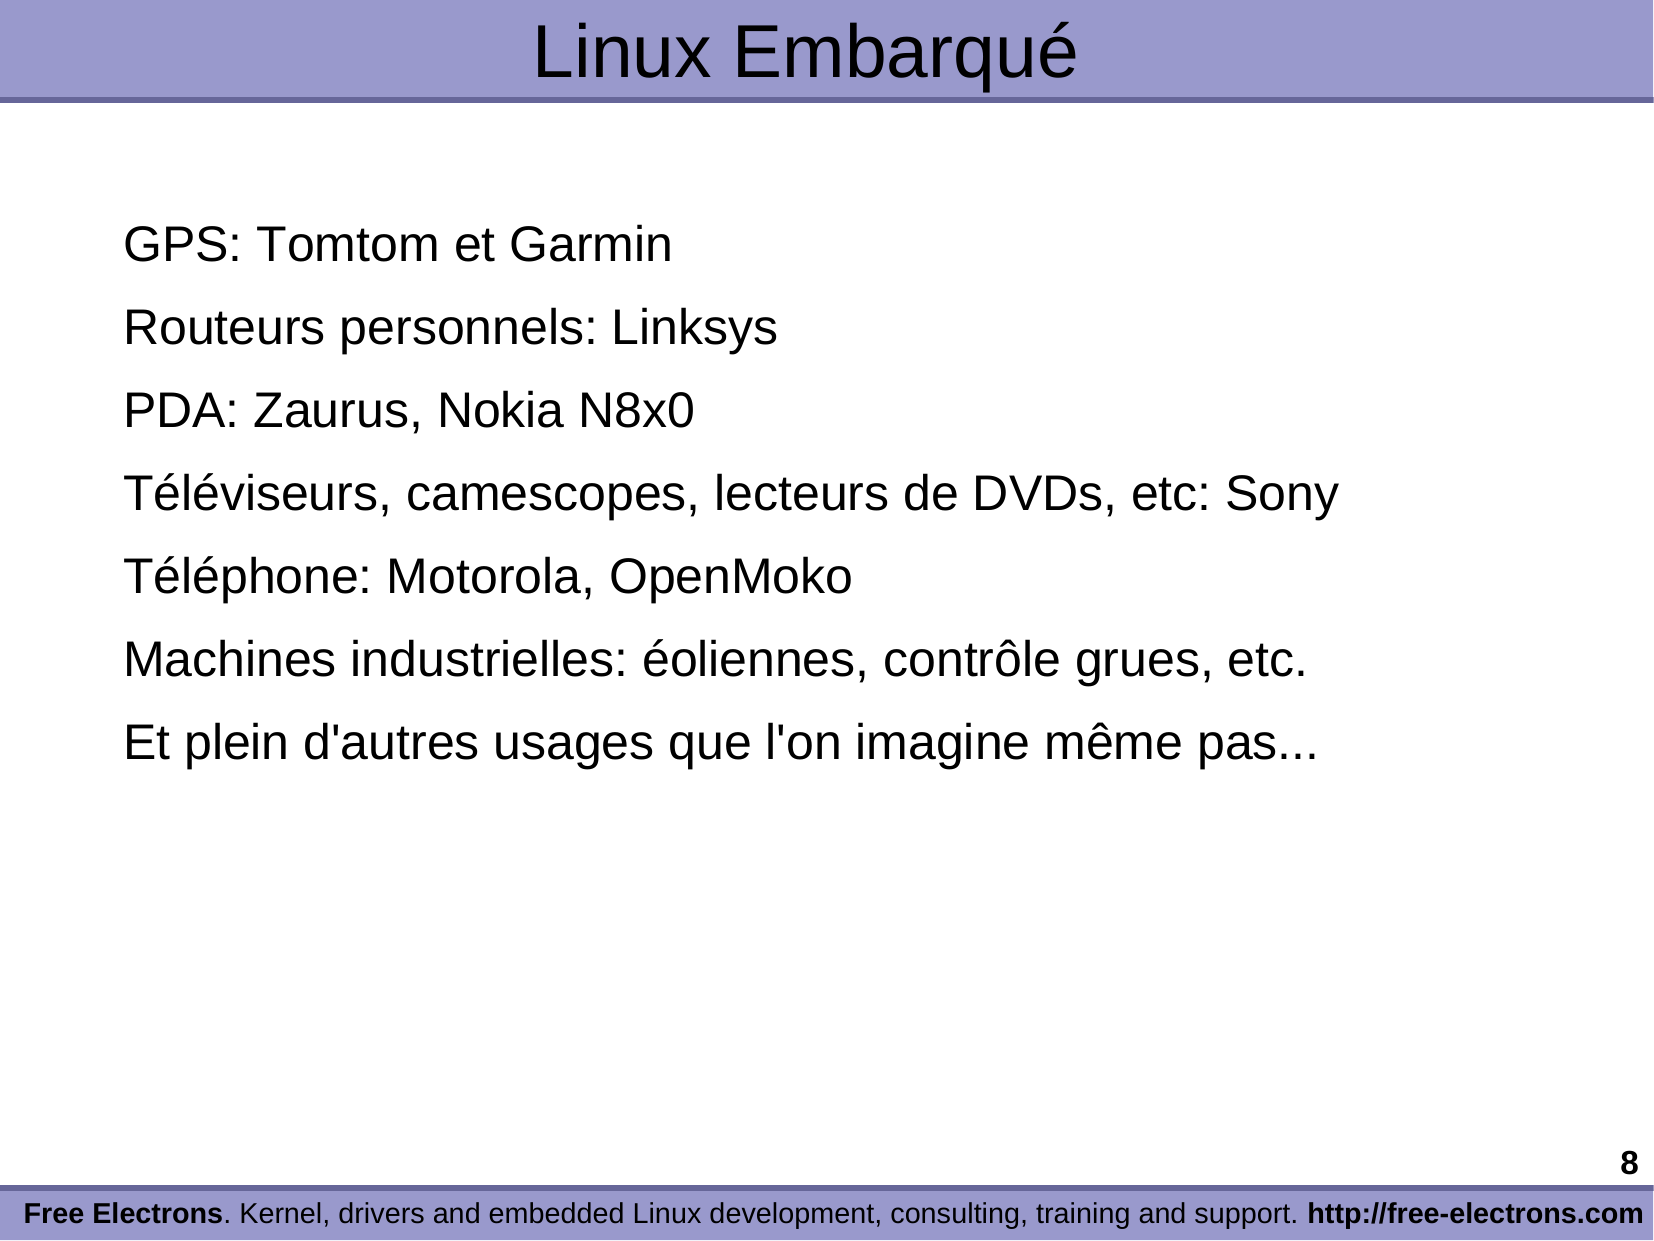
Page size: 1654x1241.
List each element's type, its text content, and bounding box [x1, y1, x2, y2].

list GPS: Tomtom et Garmin Routeurs personnels: Linksys PDA: Zaurus, Nokia N8x0 Téléviseurs, camescopes, lecteurs de DVDs, etc: Sony Téléphone: Motorola, OpenMoko Machines industrielles: éoliennes, contrôle grues, etc. Et plein d'autres usages que l'on imagine même pas... [105, 216, 1518, 1066]
title Linux Embarqué [60, 4, 1551, 98]
